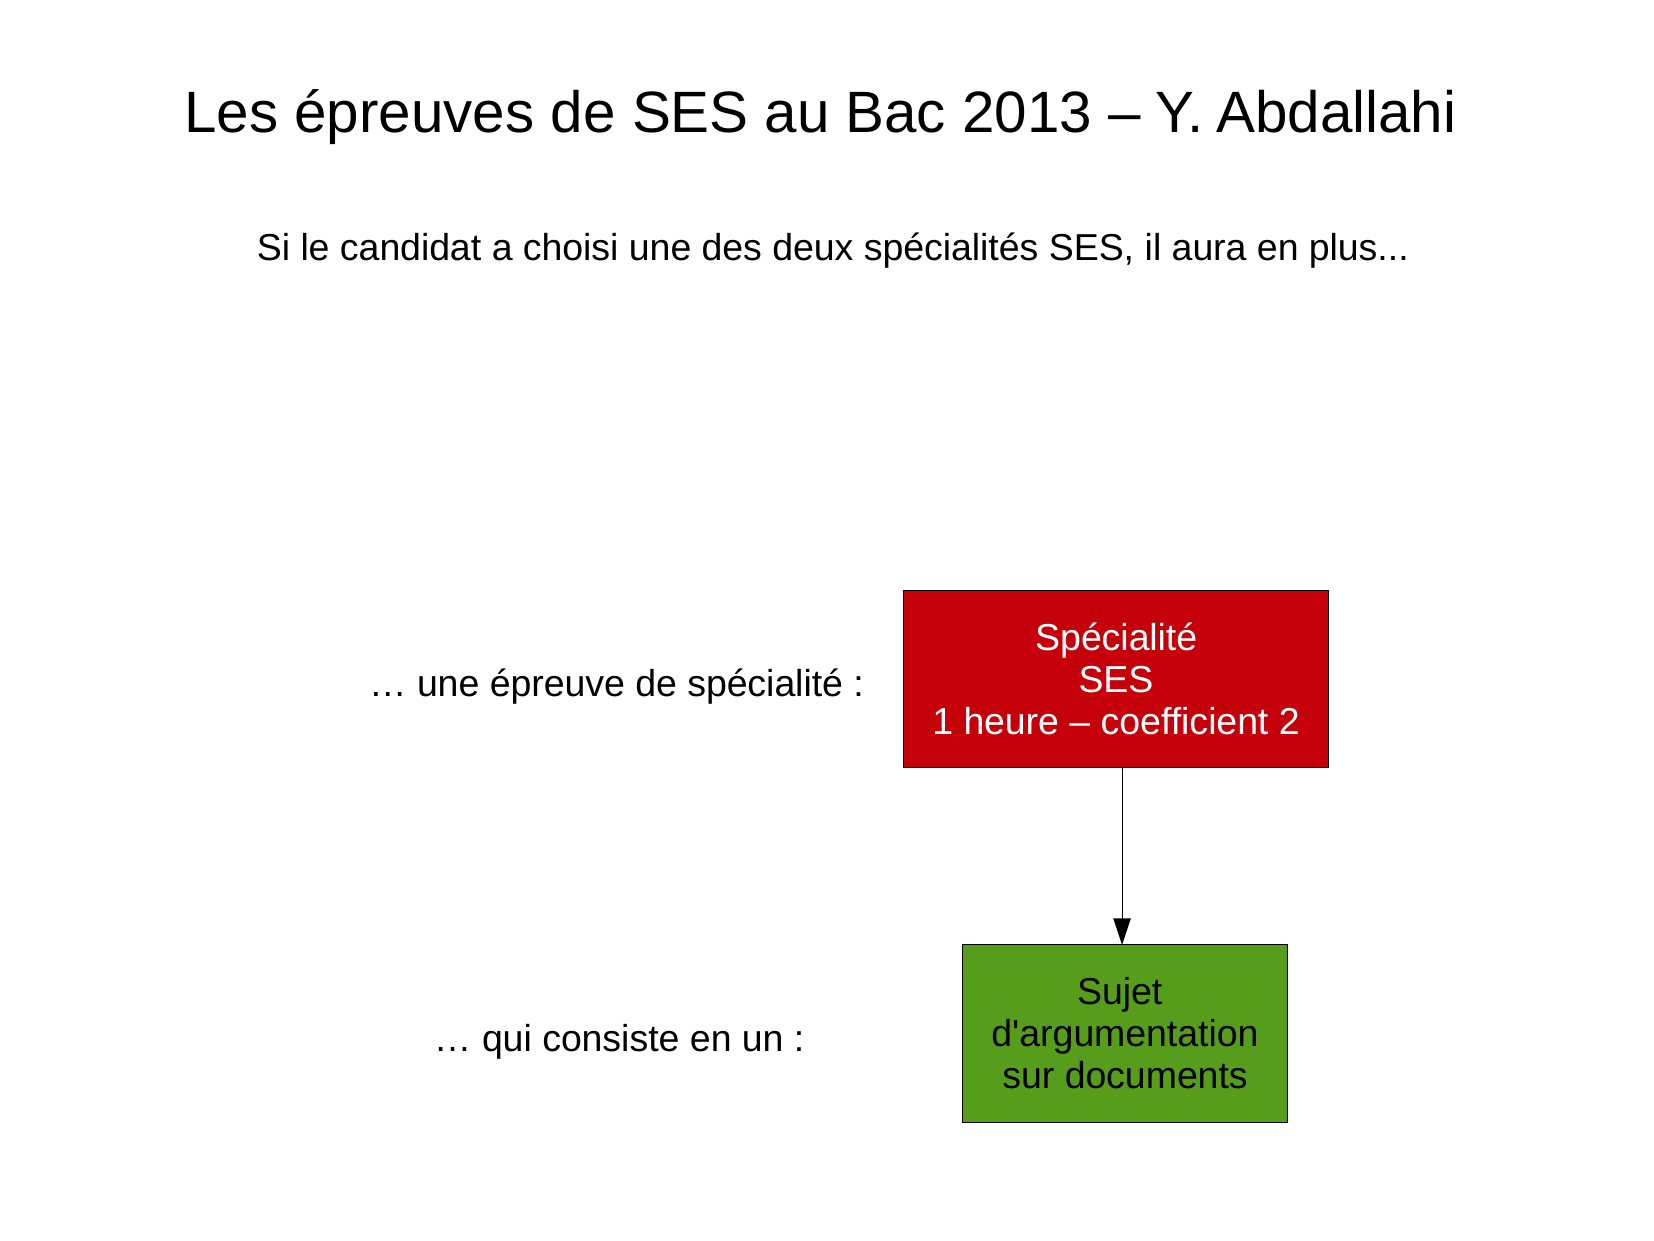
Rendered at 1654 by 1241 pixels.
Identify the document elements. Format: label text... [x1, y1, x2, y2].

text_box Sujet d'argumentation sur documents [962, 944, 1288, 1123]
text_box Spécialité SES 1 heure – coefficient 2 [903, 590, 1329, 768]
text_box … une épreuve de spécialité : [354, 655, 881, 713]
text_box Si le candidat a choisi une des deux spécialités SES, il aura en plus... [242, 218, 1427, 276]
title Les épreuves de SES au Bac 2013 – Y. Abdallahi [76, 53, 1566, 172]
text_box … qui consiste en un : [419, 1009, 821, 1067]
